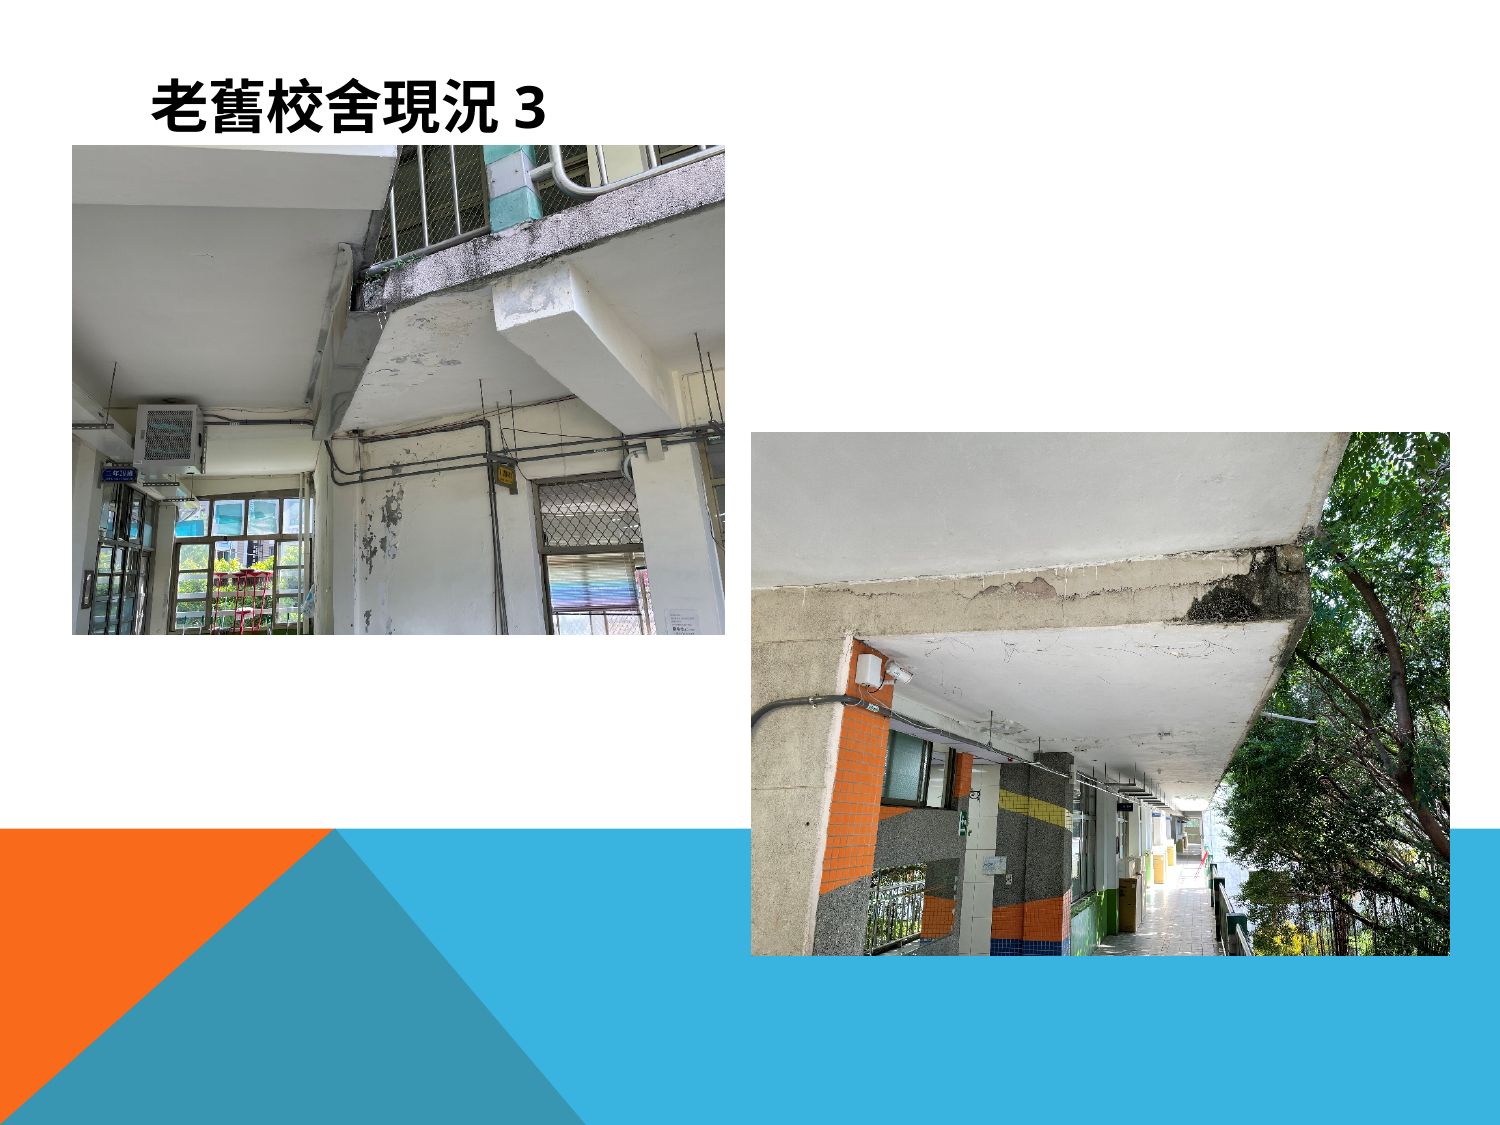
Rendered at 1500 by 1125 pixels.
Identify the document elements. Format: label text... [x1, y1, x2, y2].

title 老舊校舍現況3 [135, 60, 1369, 150]
picture [72, 145, 725, 635]
picture [751, 432, 1450, 956]
